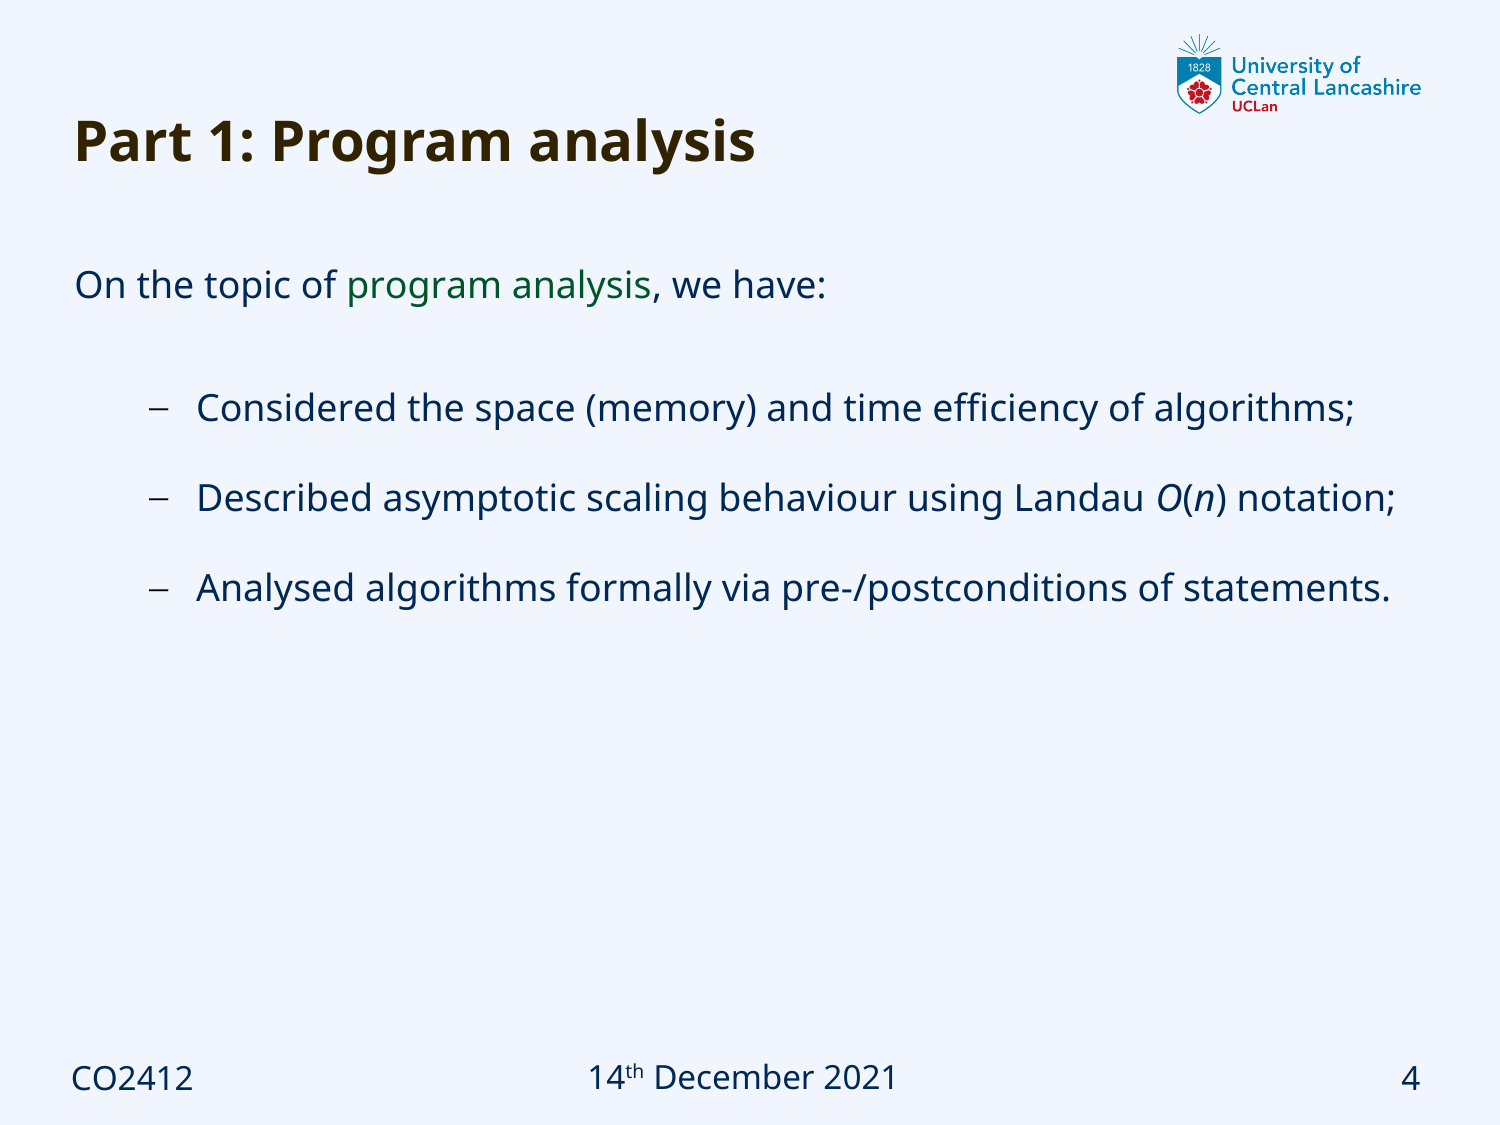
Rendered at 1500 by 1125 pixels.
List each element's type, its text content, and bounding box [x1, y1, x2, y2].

picture [1177, 34, 1421, 54]
title Part 1: Program analysis [58, 54, 1500, 224]
text_box On the topic of program analysis, we have: Considered the space (memory) and time efficiency of algorithms; Described asymptotic scaling behaviour using Landau O(n) notation; Analysed algorithms formally via pre-/postconditions of statements. [59, 246, 1436, 708]
